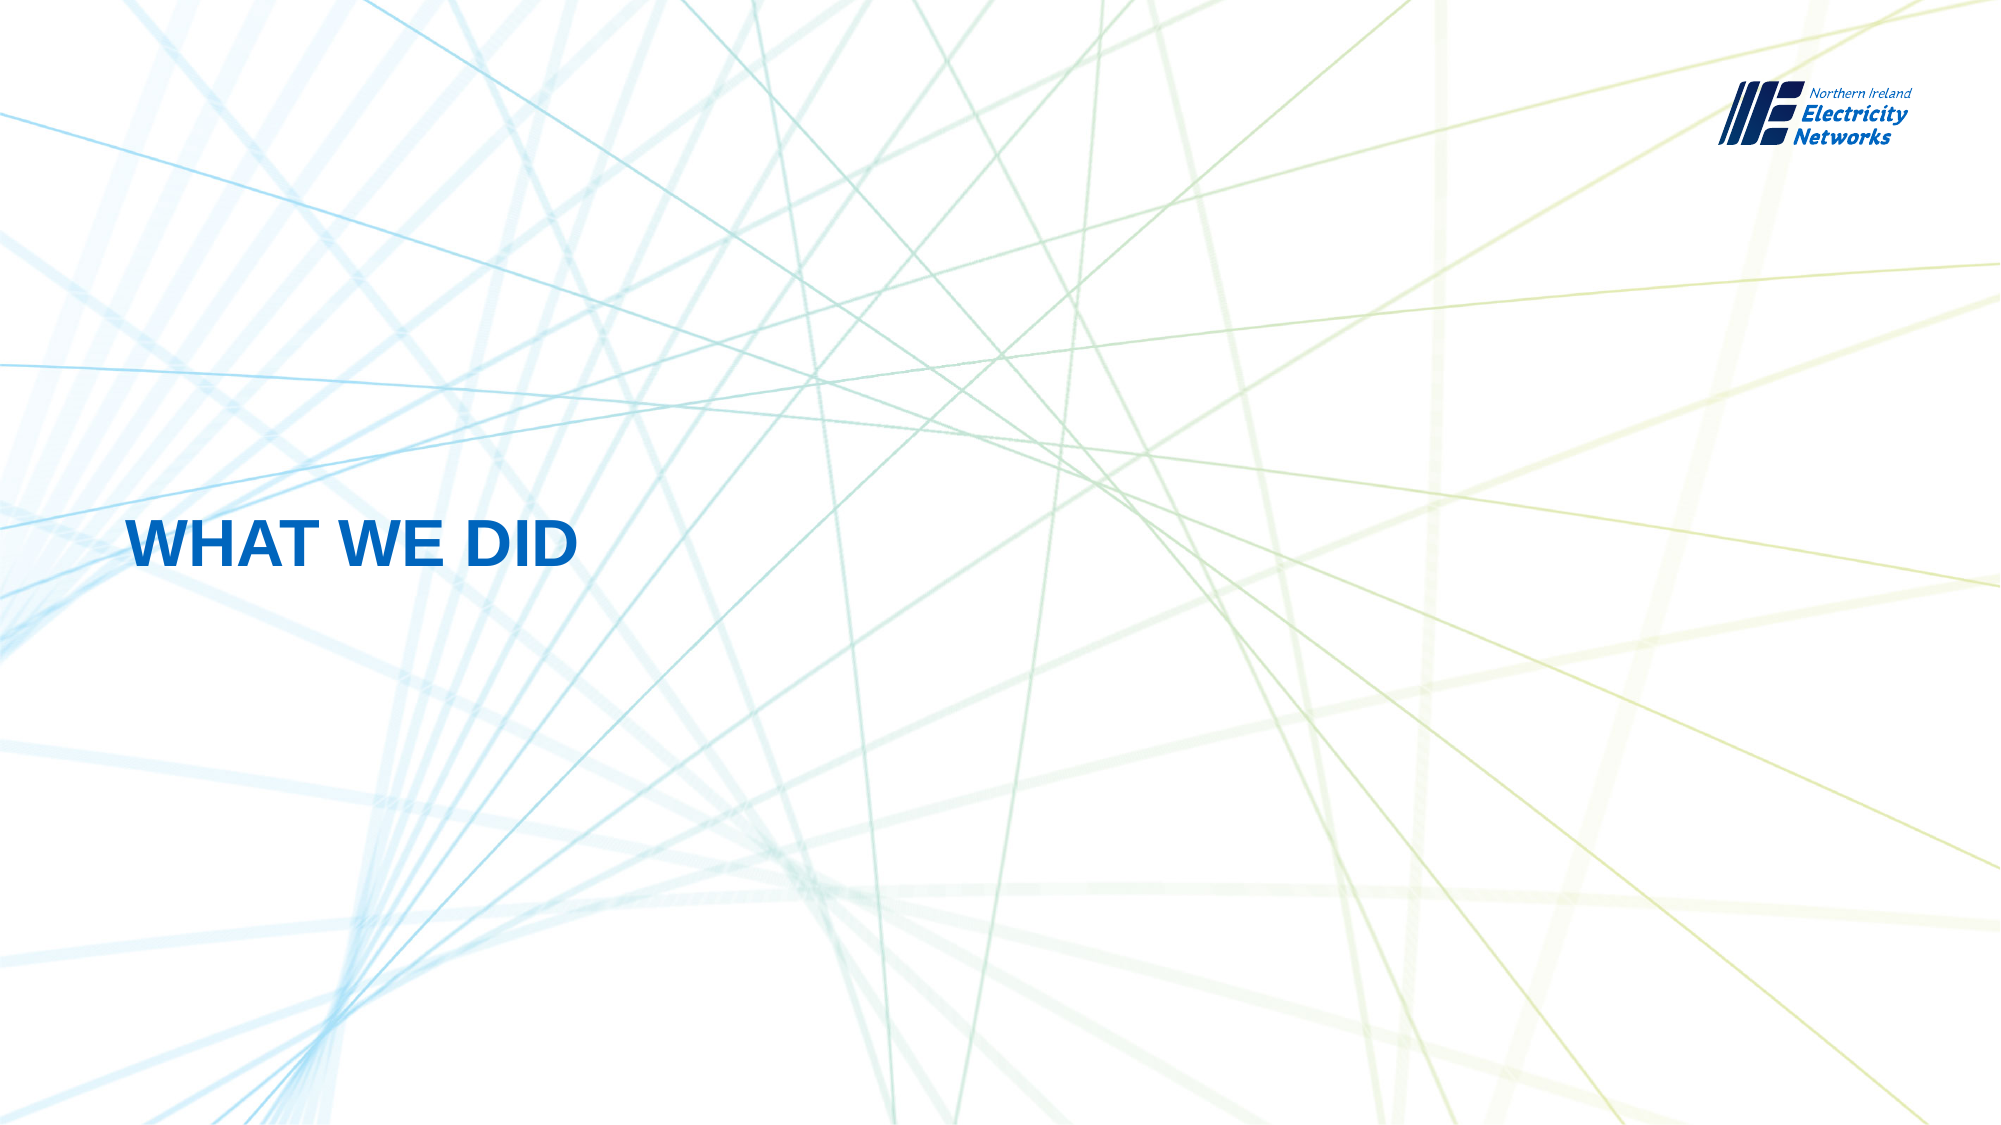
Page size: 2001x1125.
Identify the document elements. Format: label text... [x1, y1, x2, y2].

title WHAT WE DID [125, 112, 1638, 581]
